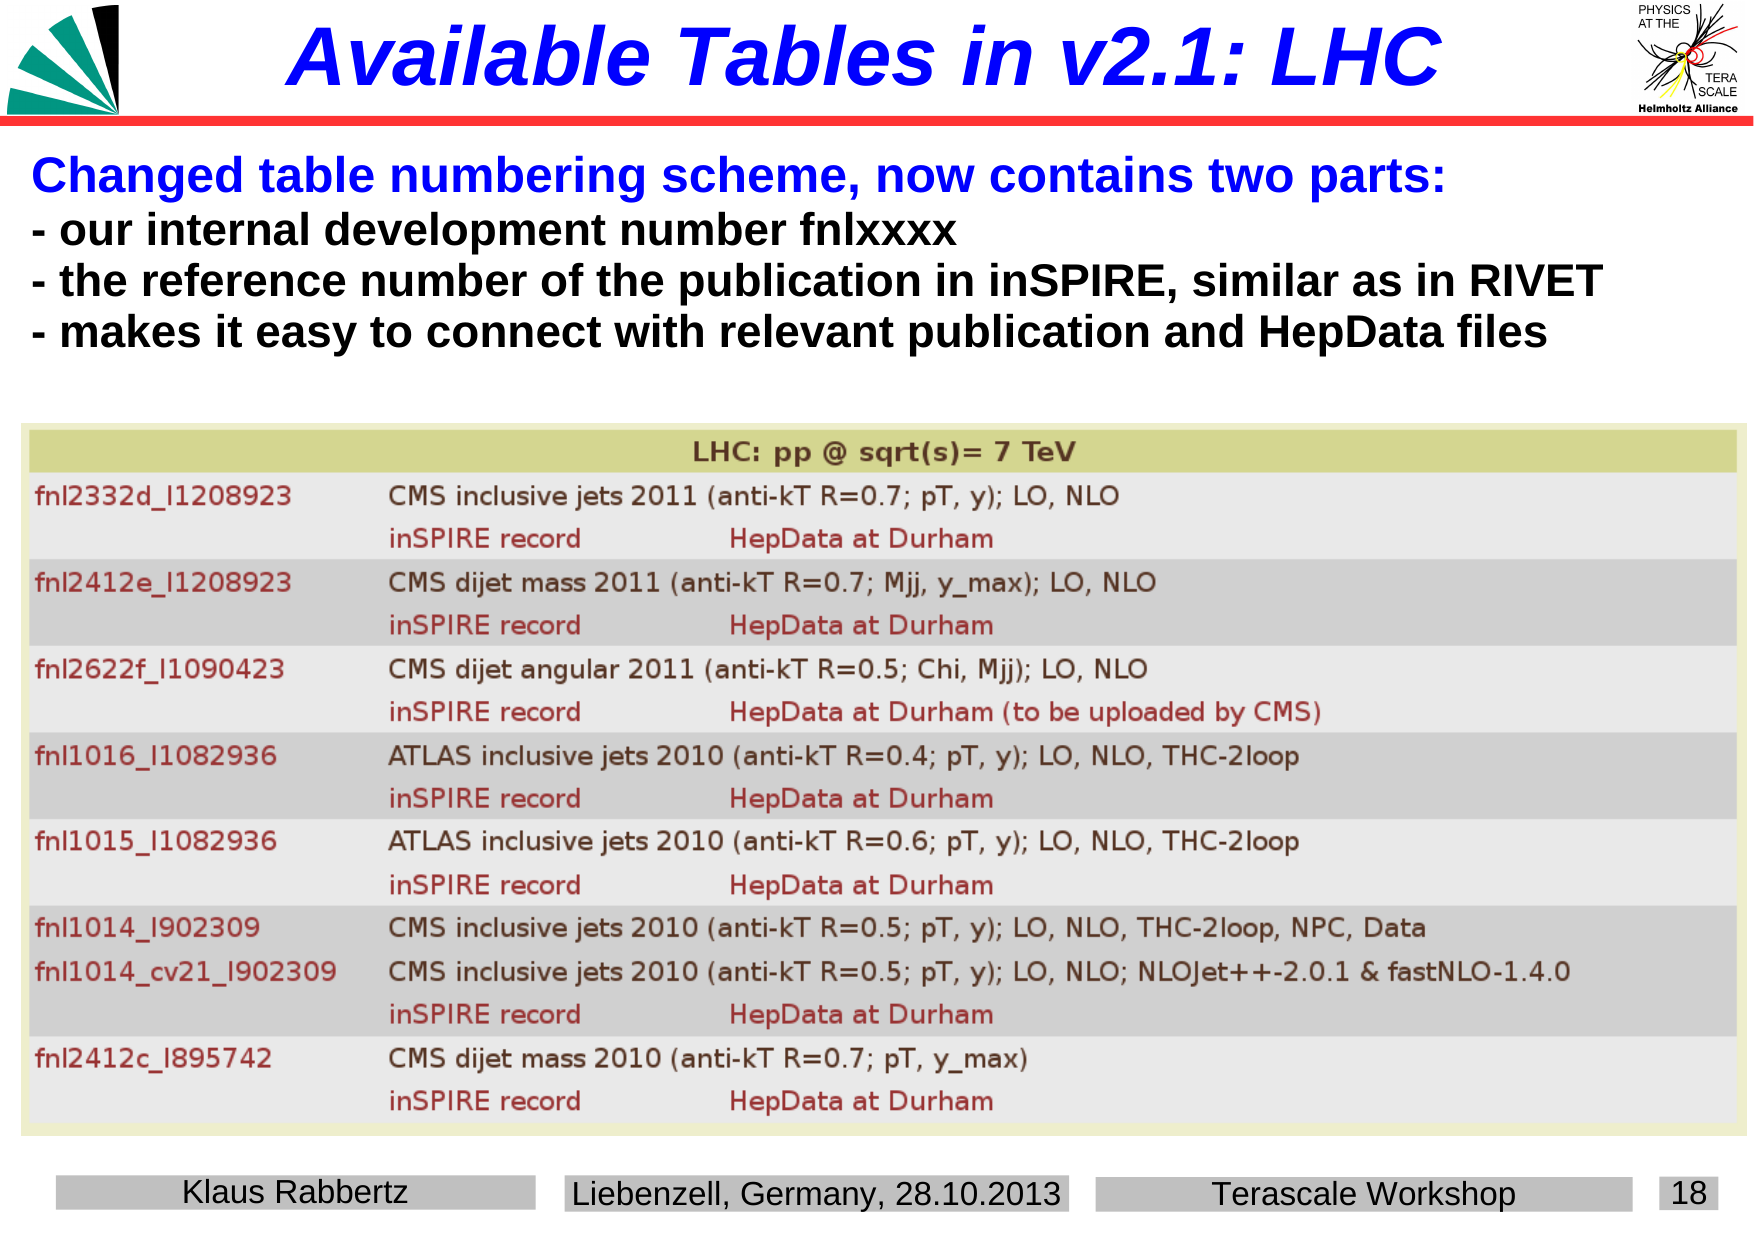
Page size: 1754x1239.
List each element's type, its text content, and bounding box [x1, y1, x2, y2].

picture [21, 423, 1747, 1136]
text_box Changed table numbering scheme, now contains two parts: - our internal development number fnlxxxx - the reference number of the publication in inSPIRE, similar as in RIVET - makes it easy to connect with relevant publication and HepData files [19, 141, 1617, 364]
picture [7, 5, 119, 116]
picture [1631, 1, 1745, 115]
title Available Tables in v2.1: LHC [123, 0, 1606, 114]
